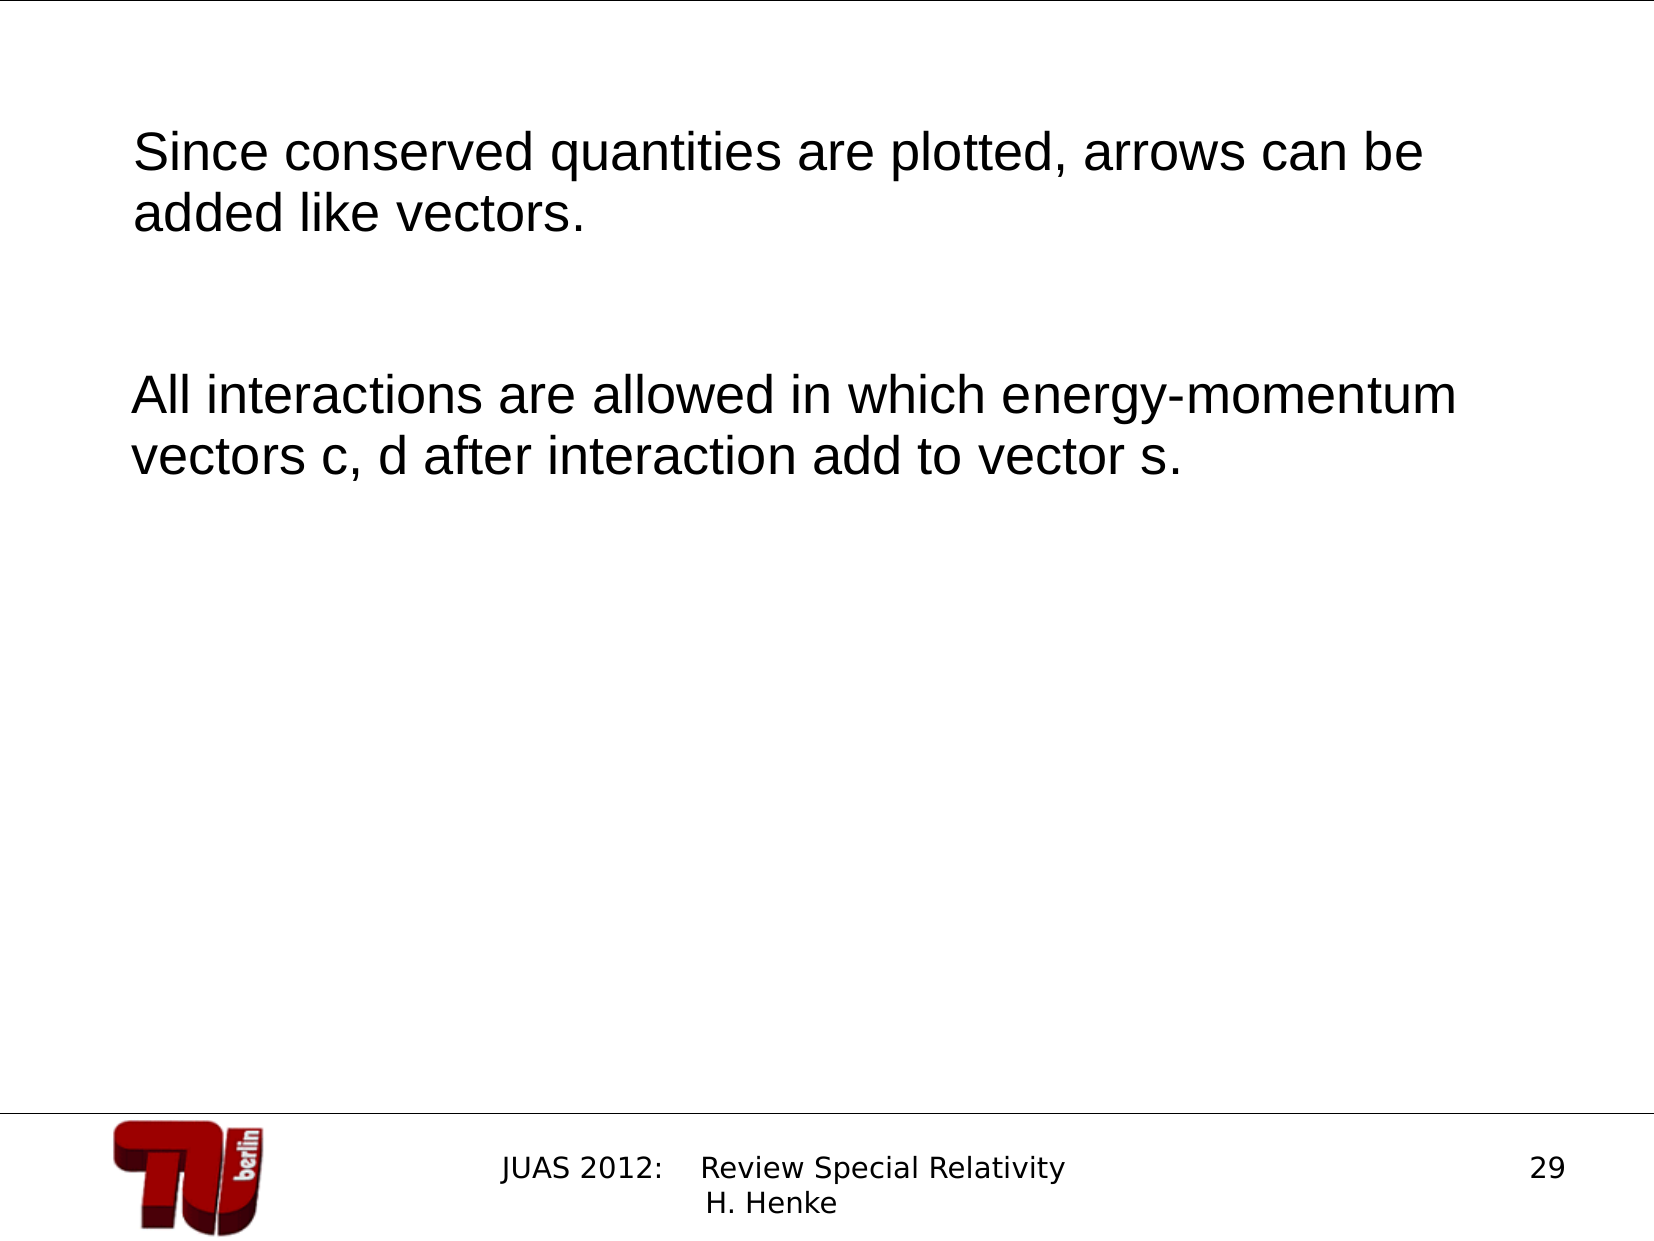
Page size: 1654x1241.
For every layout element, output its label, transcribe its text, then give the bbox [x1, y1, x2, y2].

text_box Since conserved quantities are plotted, arrows can be added like vectors. [119, 114, 1506, 250]
picture [112, 1119, 265, 1238]
text_box All interactions are allowed in which energy-momentum vectors c, d after interaction add to vector s. [116, 357, 1593, 494]
